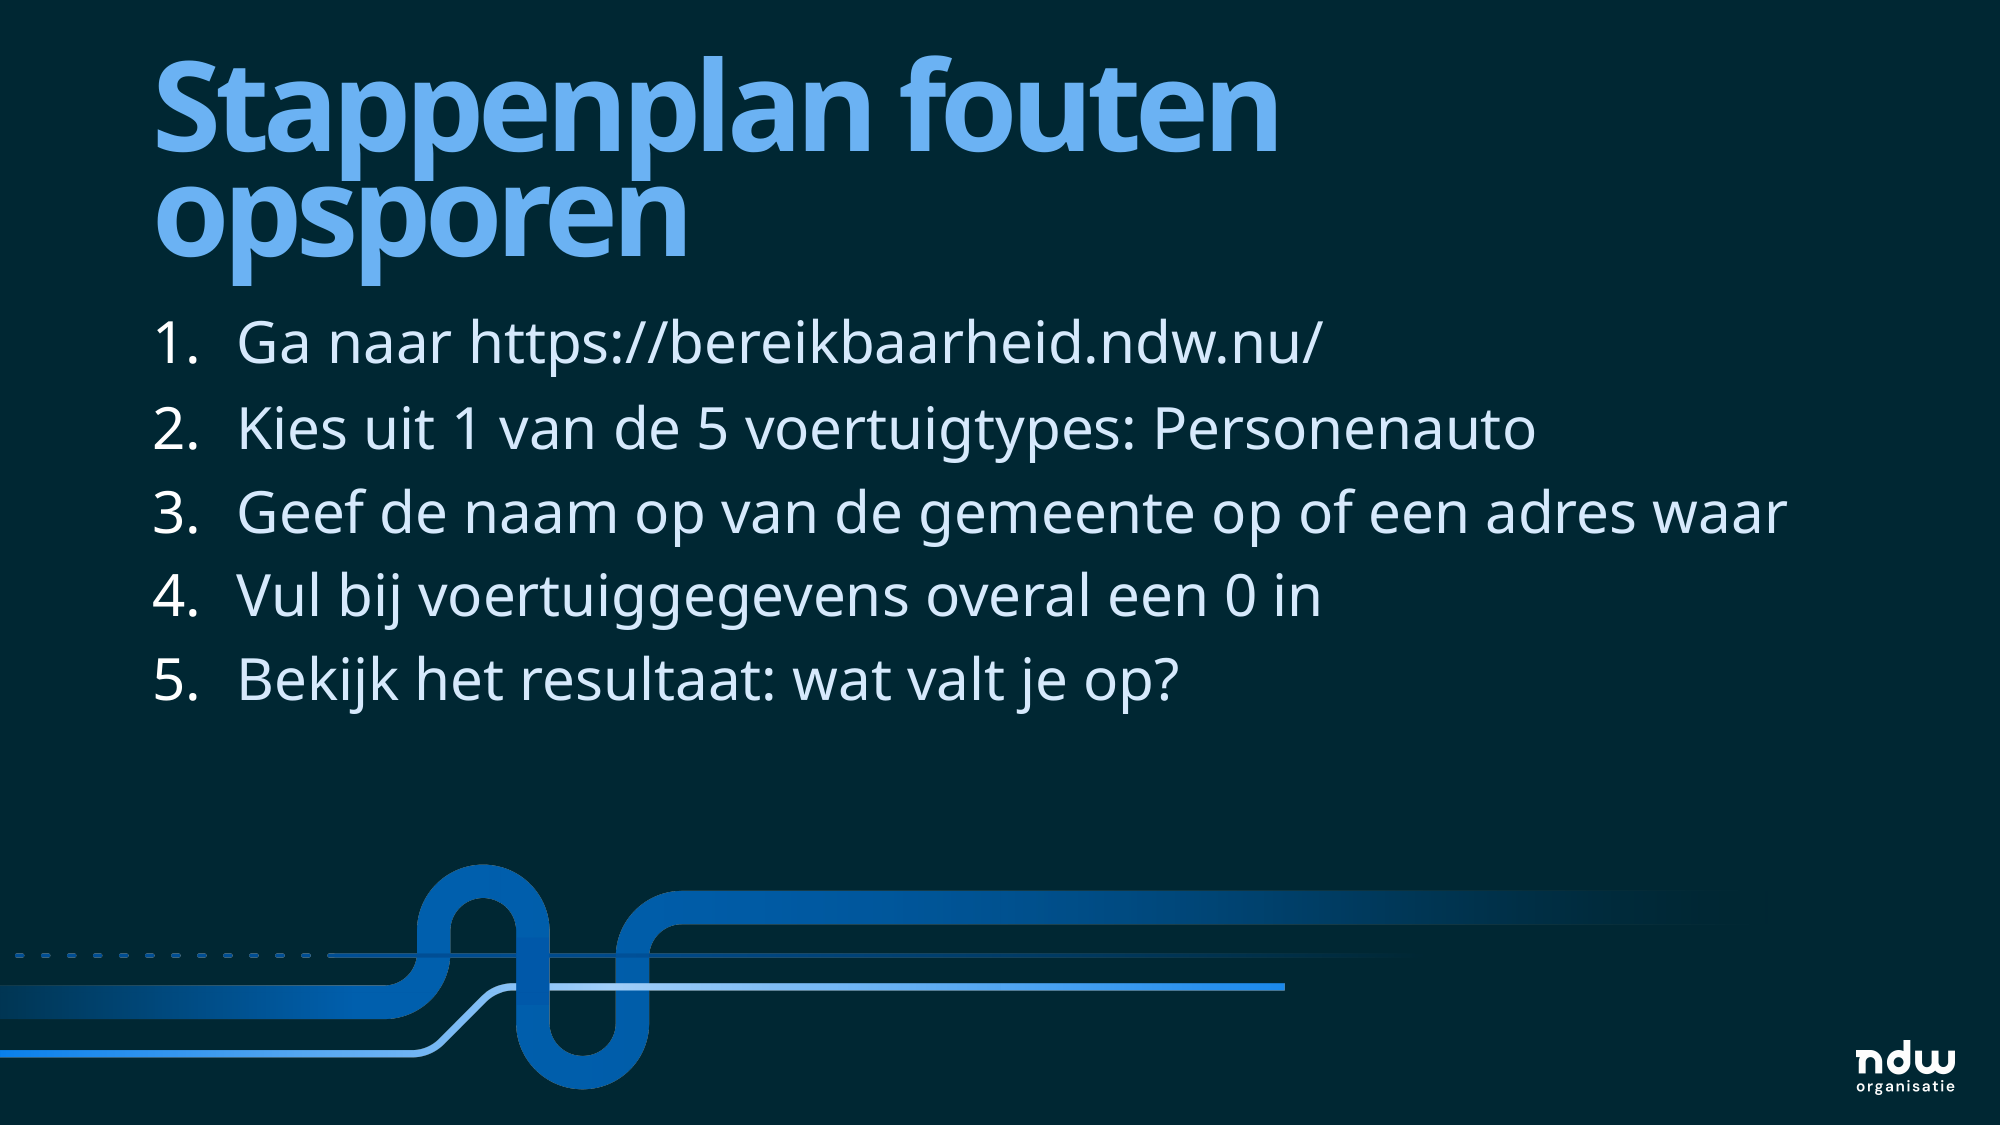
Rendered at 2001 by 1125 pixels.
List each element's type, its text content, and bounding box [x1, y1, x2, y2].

title Stappenplan fouten opsporen [137, 59, 1863, 278]
list Ga naar https://bereikbaarheid.ndw.nu/ Kies uit 1 van de 5 voertuigtypes: Personenauto Geef de naam op van de gemeente op of een adres waar Vul bij voertuiggegevens overal een 0 in Bekijk het resultaat: wat valt je op? [137, 299, 1863, 1014]
